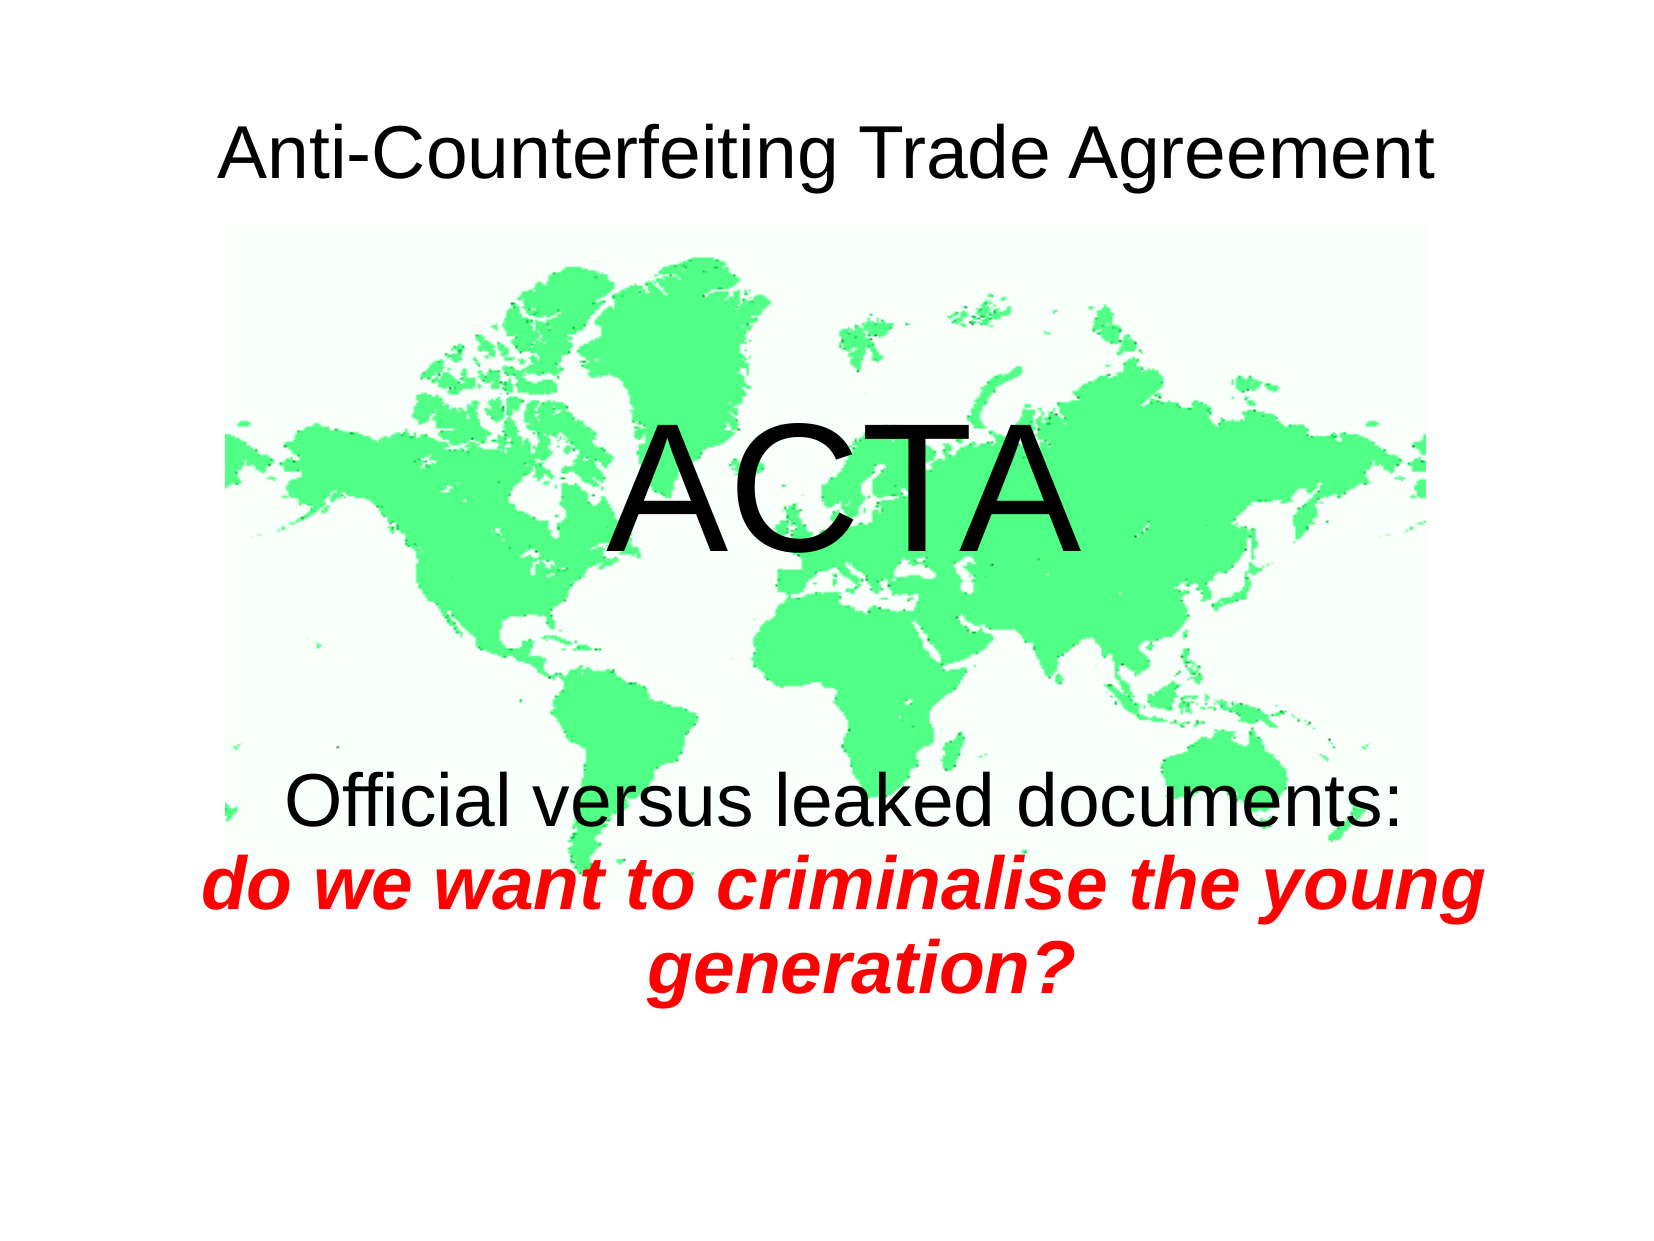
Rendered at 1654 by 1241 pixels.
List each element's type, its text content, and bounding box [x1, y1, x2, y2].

title Anti-Counterfeiting Trade Agreement [82, 49, 1571, 180]
subtitle ACTA Official versus leaked documents: do we want to criminalise the young generation? [82, 180, 1571, 1094]
